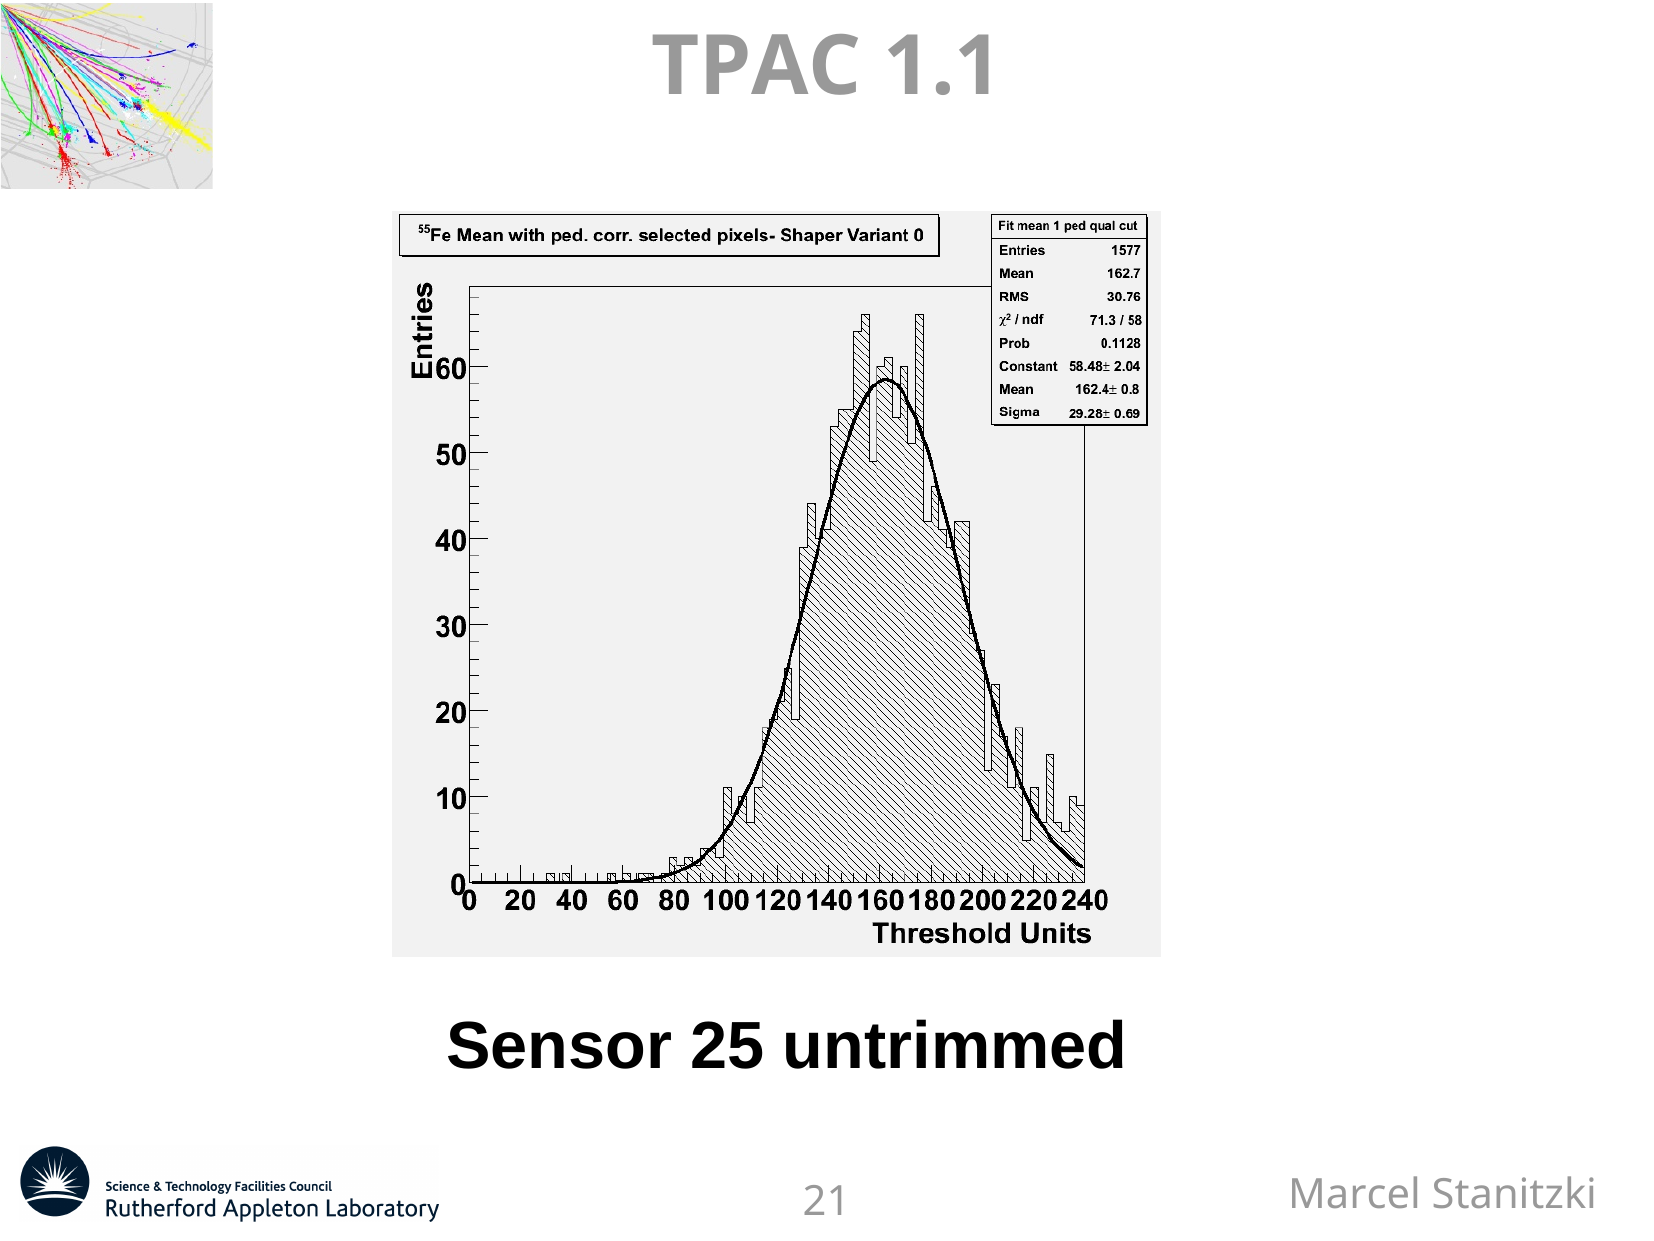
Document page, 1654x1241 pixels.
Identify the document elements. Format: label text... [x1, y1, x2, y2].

picture [19, 1145, 439, 1222]
picture [0, 3, 213, 189]
picture [392, 211, 1161, 957]
text_box Sensor 25 untrimmed [431, 1000, 1143, 1091]
title TPAC 1.1 [203, 11, 1451, 113]
